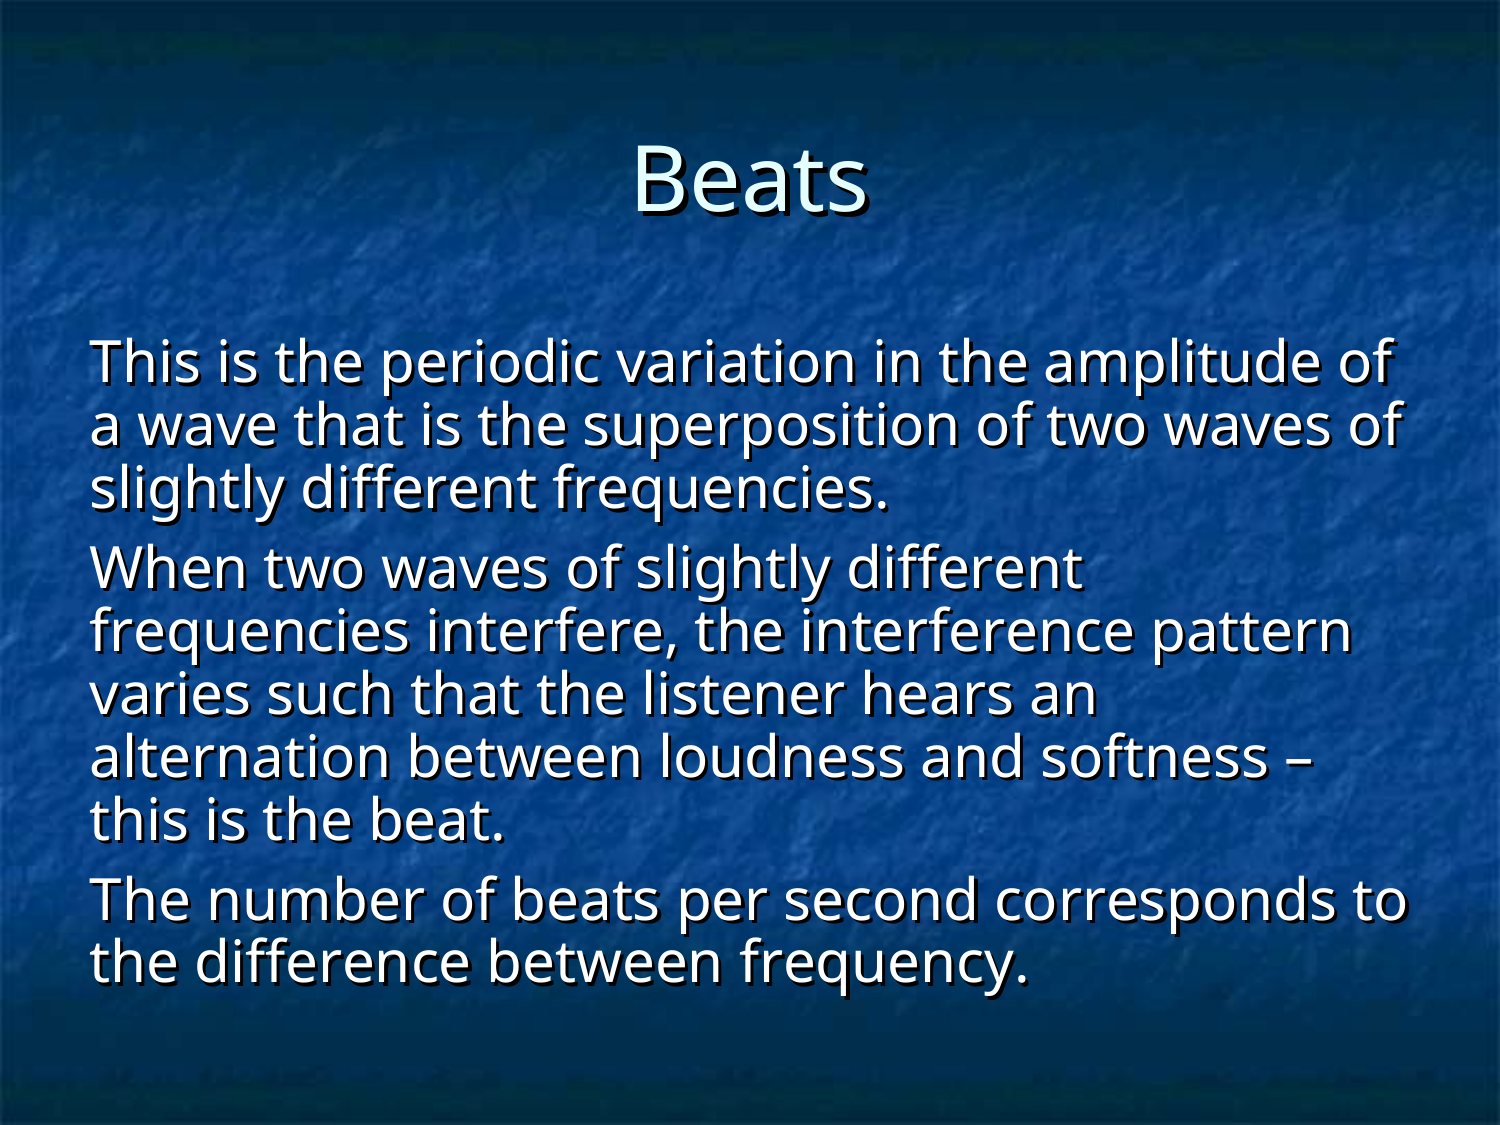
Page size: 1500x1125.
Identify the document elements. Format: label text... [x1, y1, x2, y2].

text_box This is the periodic variation in the amplitude of a wave that is the superposition of two waves of slightly different frequencies. When two waves of slightly different frequencies interfere, the interference pattern varies such that the listener hears an alternation between loudness and softness – this is the beat. The number of beats per second corresponds to the difference between frequency. [75, 324, 1425, 1000]
text_box Beats [75, 57, 1425, 293]
picture [0, 0, 1500, 1125]
